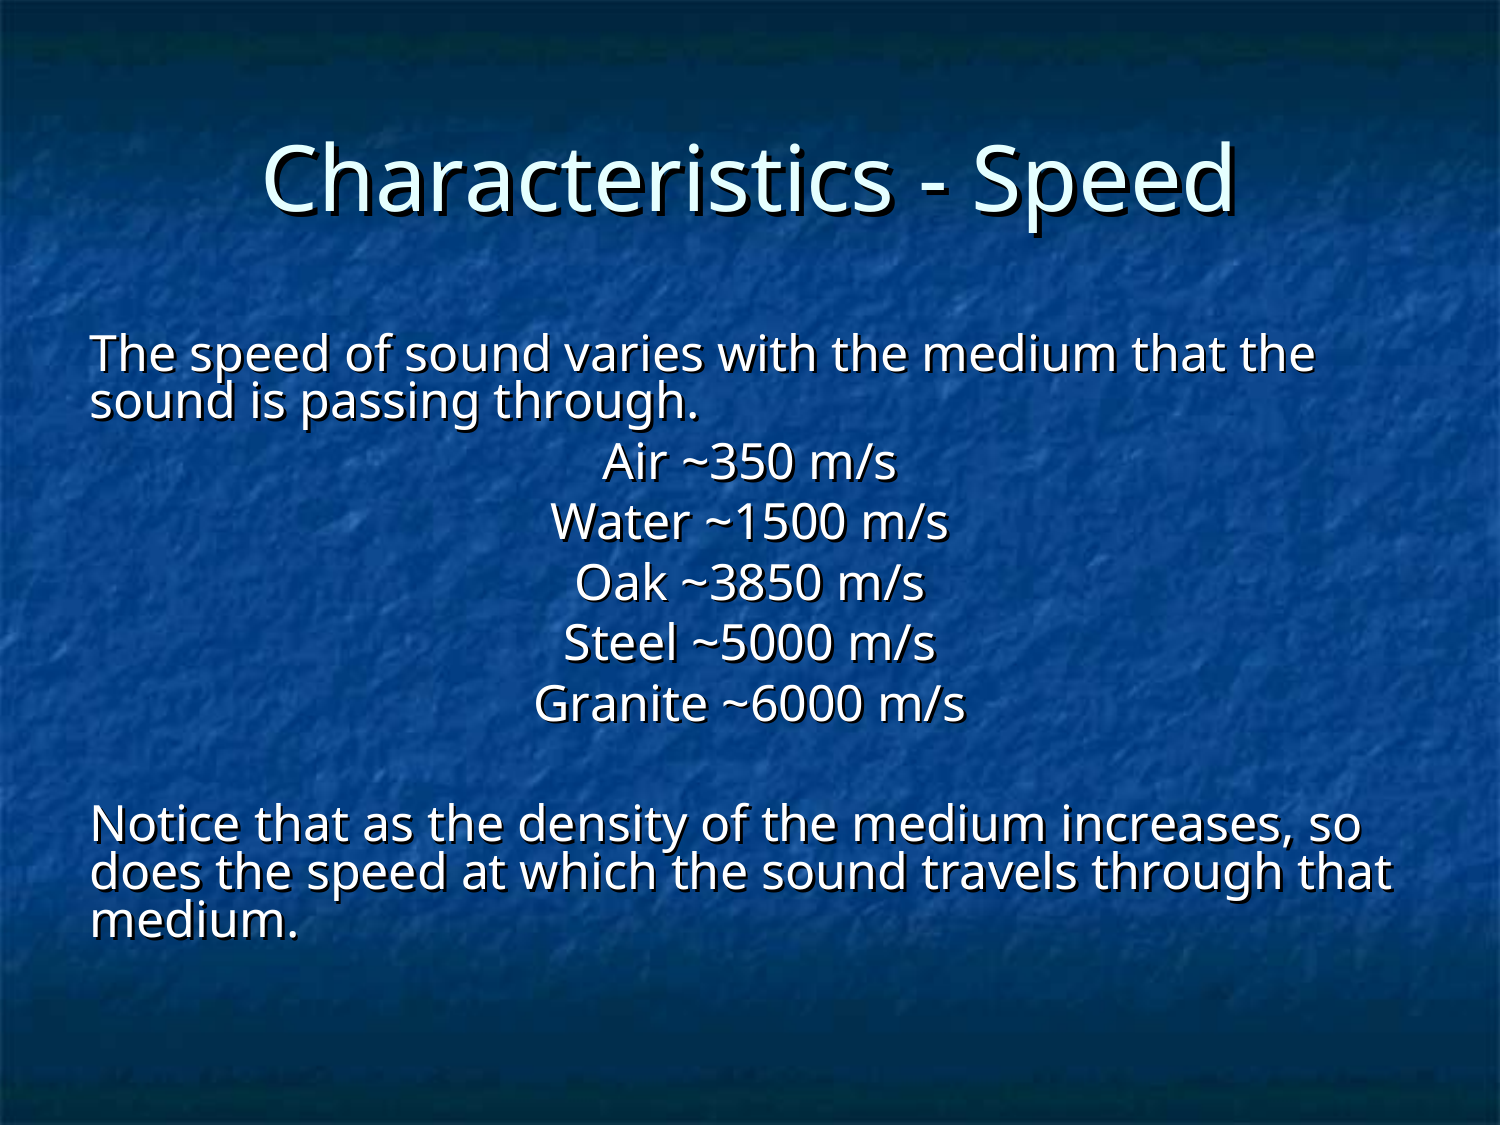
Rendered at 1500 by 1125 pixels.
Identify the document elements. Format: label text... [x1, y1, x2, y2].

text_box The speed of sound varies with the medium that the sound is passing through. Air ~350 m/s Water ~1500 m/s Oak ~3850 m/s Steel ~5000 m/s Granite ~6000 m/s Notice that as the density of the medium increases, so does the speed at which the sound travels through that medium. [75, 324, 1426, 1001]
picture [0, 0, 1500, 1125]
text_box Characteristics - Speed [75, 62, 1426, 288]
